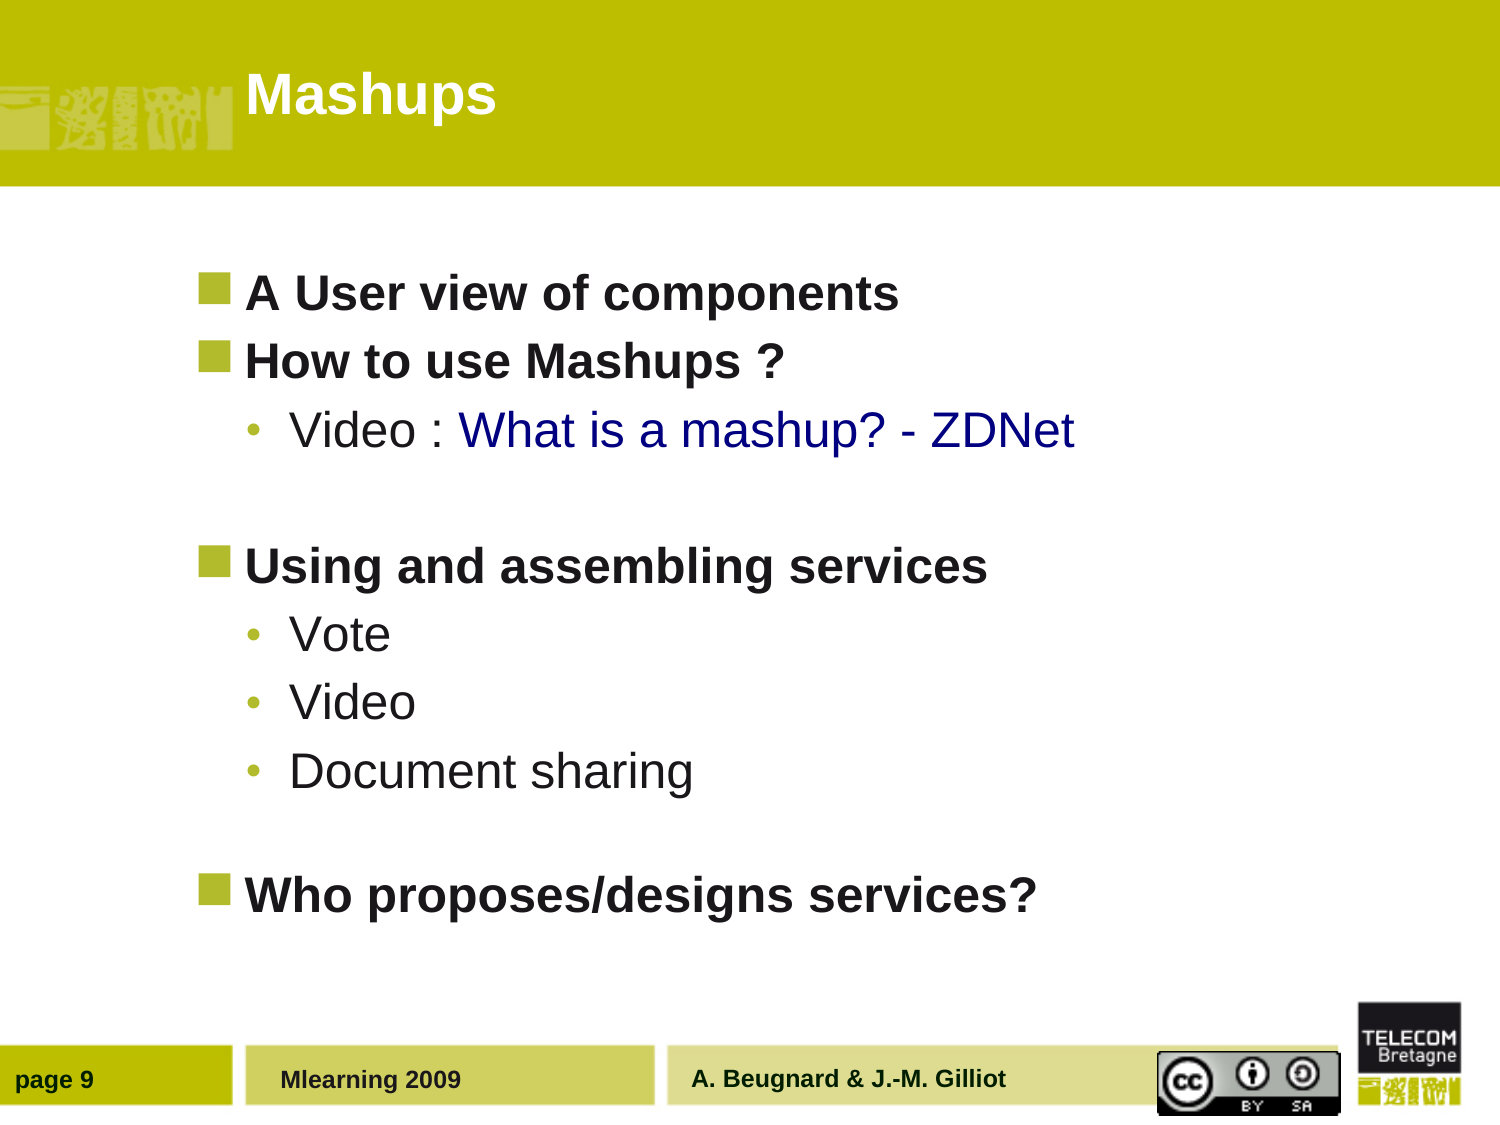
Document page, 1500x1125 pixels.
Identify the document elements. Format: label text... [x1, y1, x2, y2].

title Mashups [245, 31, 1459, 158]
list A User view of components How to use Mashups ? Video : What is a mashup? - ZDNet Using and assembling services Vote Video Document sharing Who proposes/designs services? [200, 265, 1459, 1002]
picture [0, 0, 1500, 1125]
